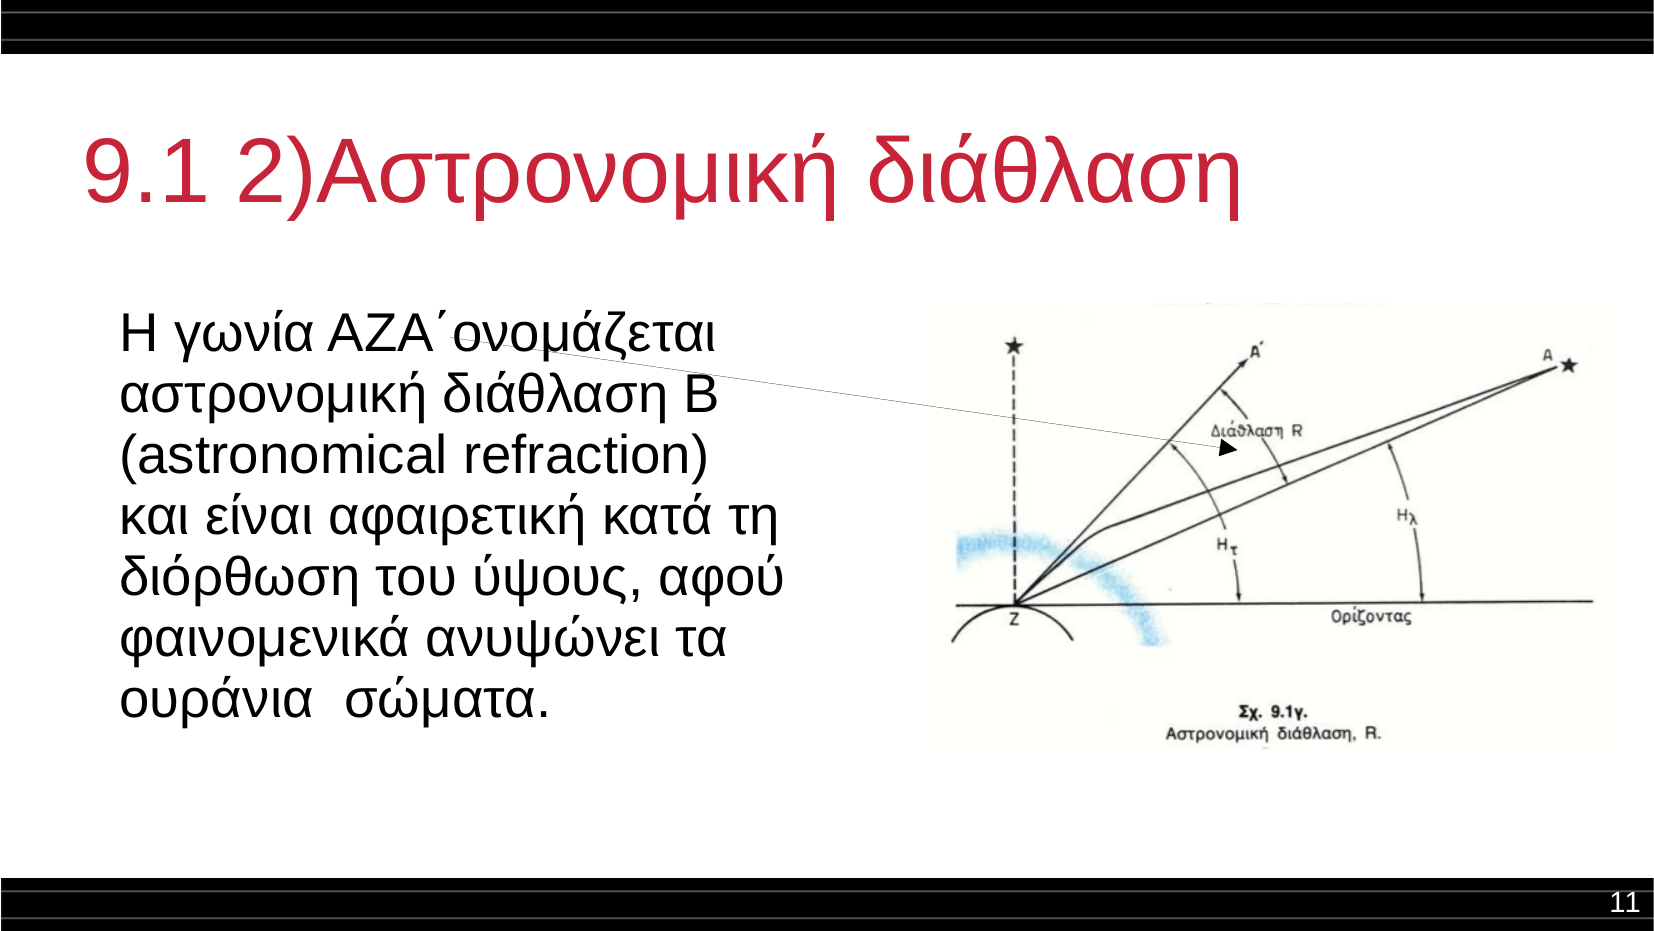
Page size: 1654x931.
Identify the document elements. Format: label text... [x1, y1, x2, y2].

title 9.1 2)Αστρονομική διάθλαση [82, 92, 1571, 249]
picture [1, 0, 1654, 54]
list Η γωνία ΑΖΑ΄ονομάζεται αστρονομική διάθλαση Β (astronomical refraction) και είναι αφαιρετική κατά τη διόρθωση του ύψους, αφού φαινομενικά ανυψώνει τα ουράνια σώματα. [61, 302, 788, 788]
picture [1, 878, 1654, 931]
picture [925, 303, 1613, 751]
